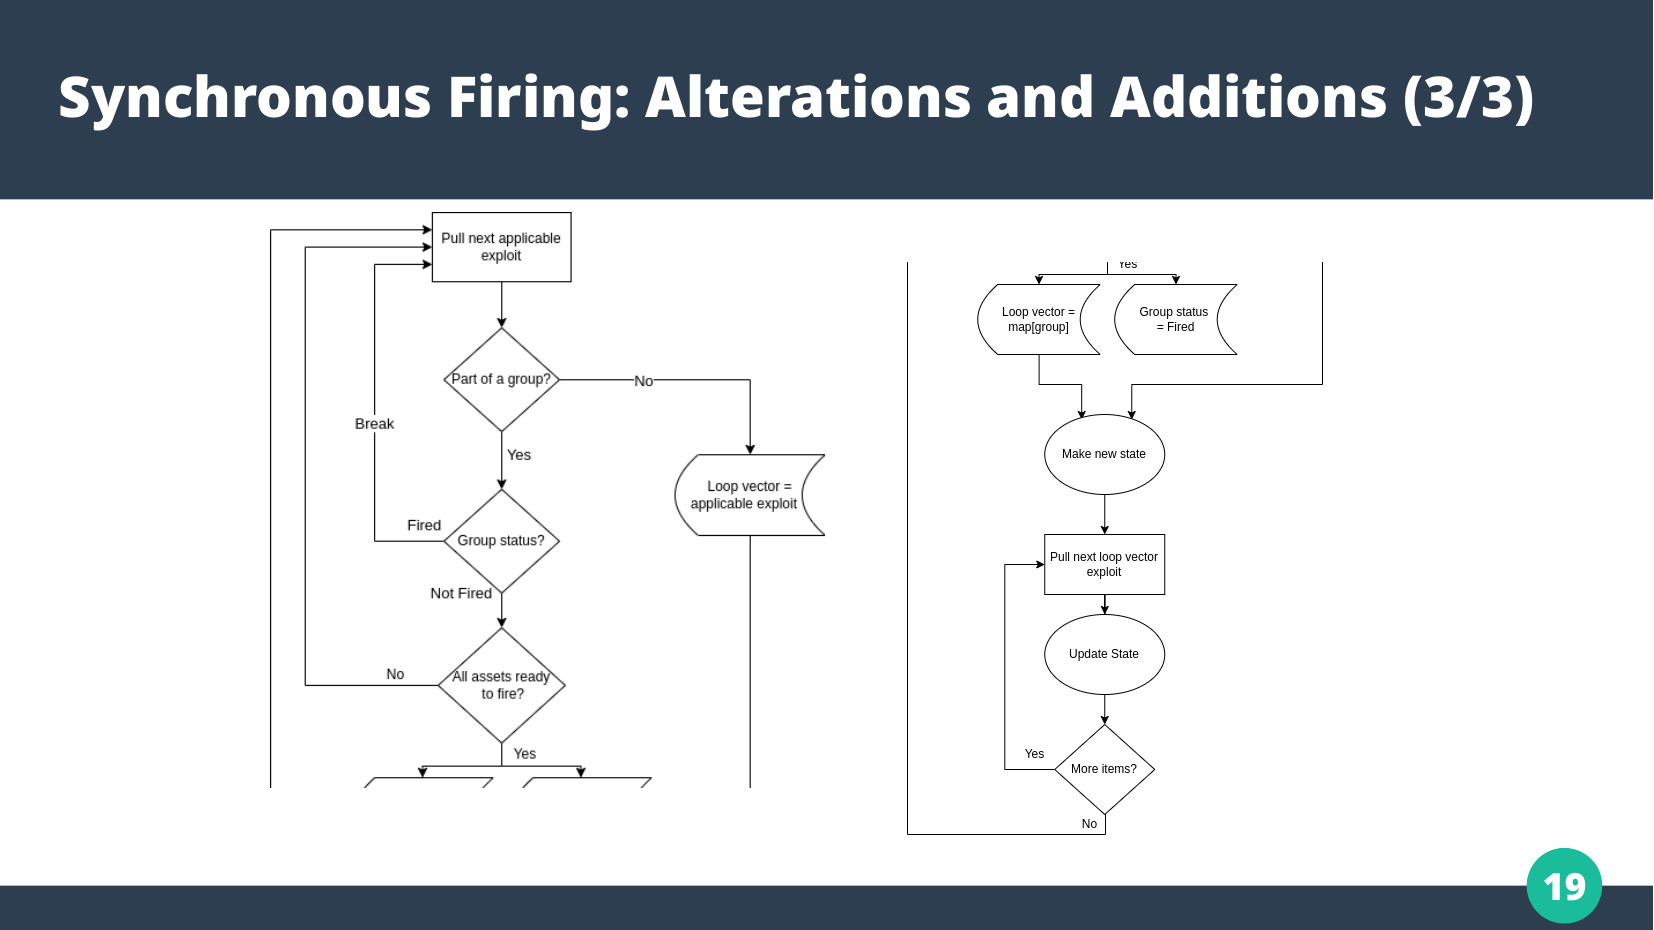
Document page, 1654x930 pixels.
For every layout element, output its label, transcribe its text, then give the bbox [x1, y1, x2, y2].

picture [900, 262, 1388, 843]
picture [262, 212, 826, 788]
title Synchronous Firing: Alterations and Additions (3/3) [58, 36, 1594, 156]
